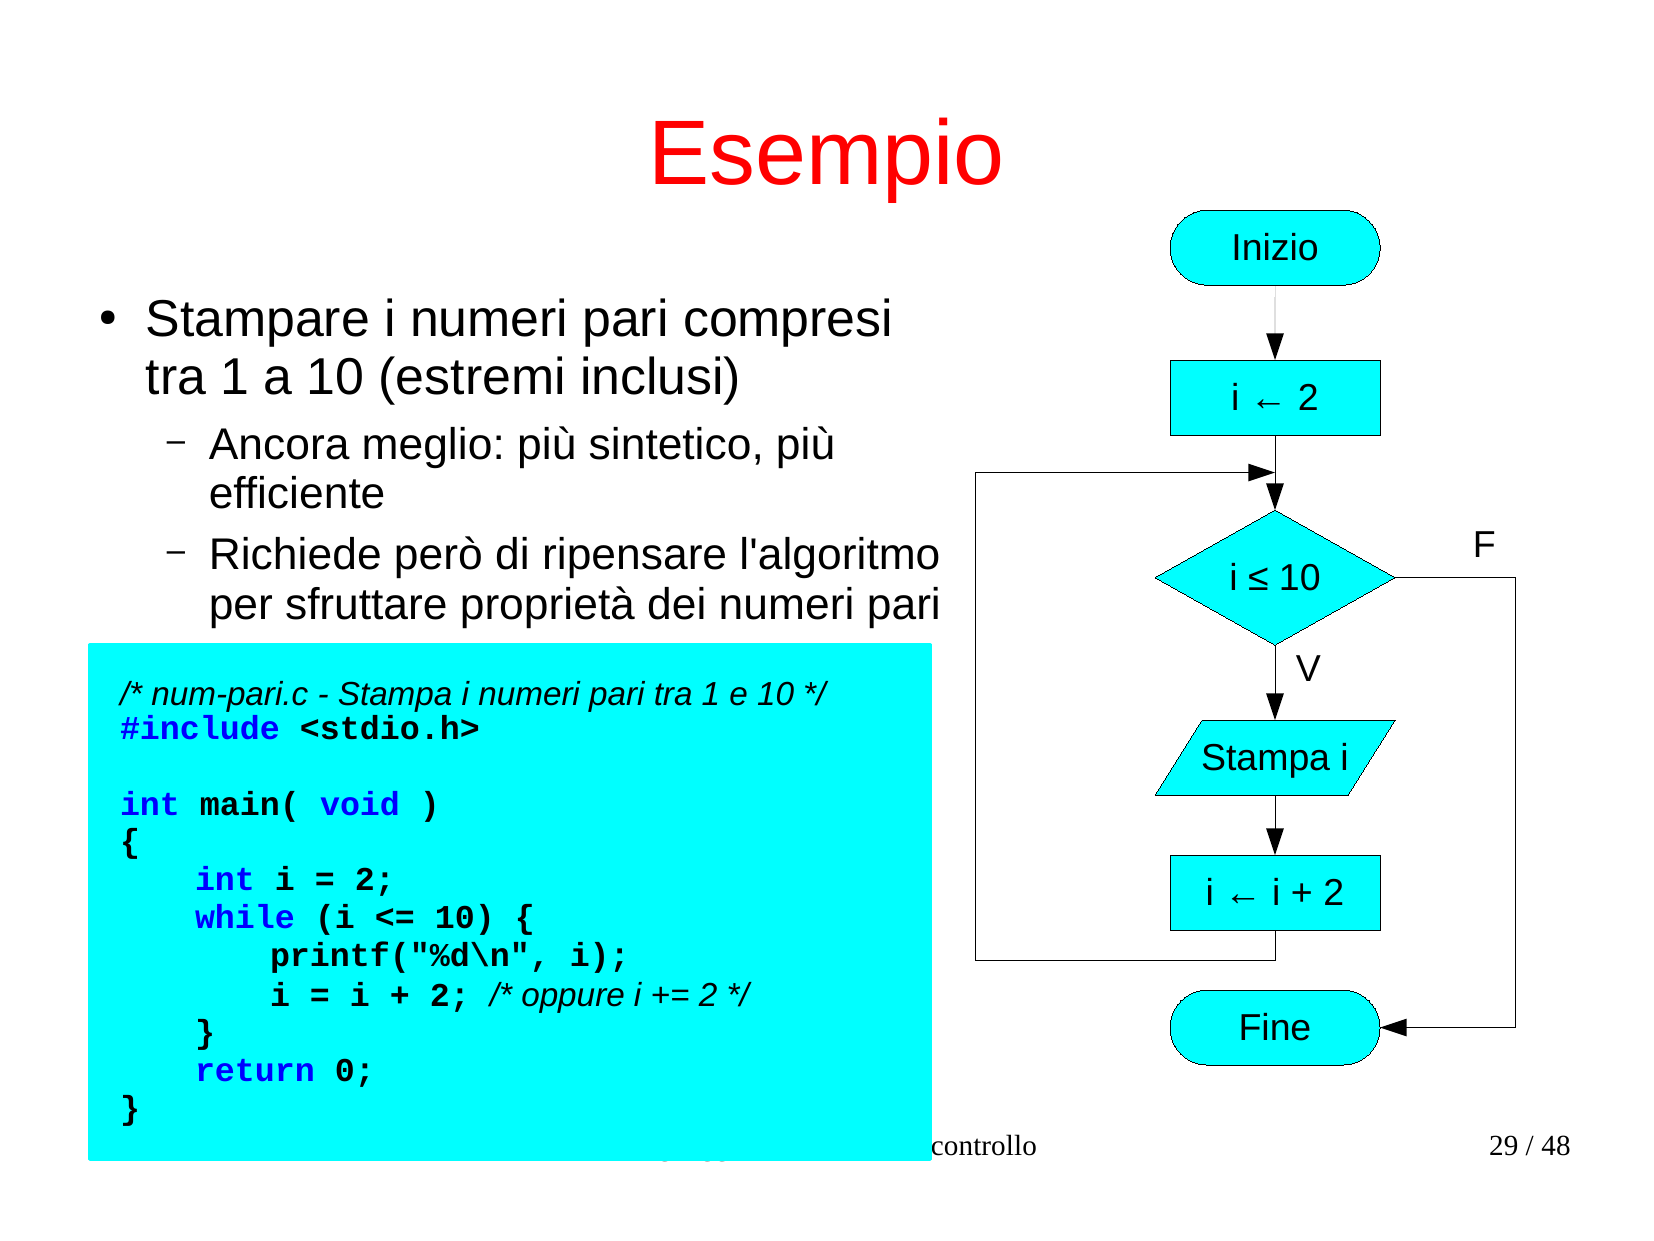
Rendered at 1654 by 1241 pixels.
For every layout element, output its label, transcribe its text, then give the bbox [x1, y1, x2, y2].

text_box Fine [1170, 990, 1381, 1066]
text_box Stampa i [1155, 720, 1396, 796]
text_box F [1458, 516, 1511, 574]
text_box /* num-pari.c - Stampa i numeri pari tra 1 e 10 */ #include <stdio.h> int main( void ) { int i = 2; while (i <= 10) { printf("%d\n", i); i = i + 2; /* oppure i += 2 */ } return 0; } [90, 644, 931, 1160]
list Stampare i numeri pari compresi tra 1 a 10 (estremi inclusi) Ancora meglio: più sintetico, più efficiente Richiede però di ripensare l'algoritmo per sfruttare proprietà dei numeri pari [82, 290, 946, 691]
text_box Inizio [1170, 210, 1381, 286]
text_box i ≤ 10 [1155, 510, 1395, 646]
title Esempio [82, 49, 1571, 257]
text_box i ← 2 [1170, 360, 1381, 436]
text_box i ← i + 2 [1170, 855, 1381, 931]
text_box V [1281, 640, 1336, 698]
